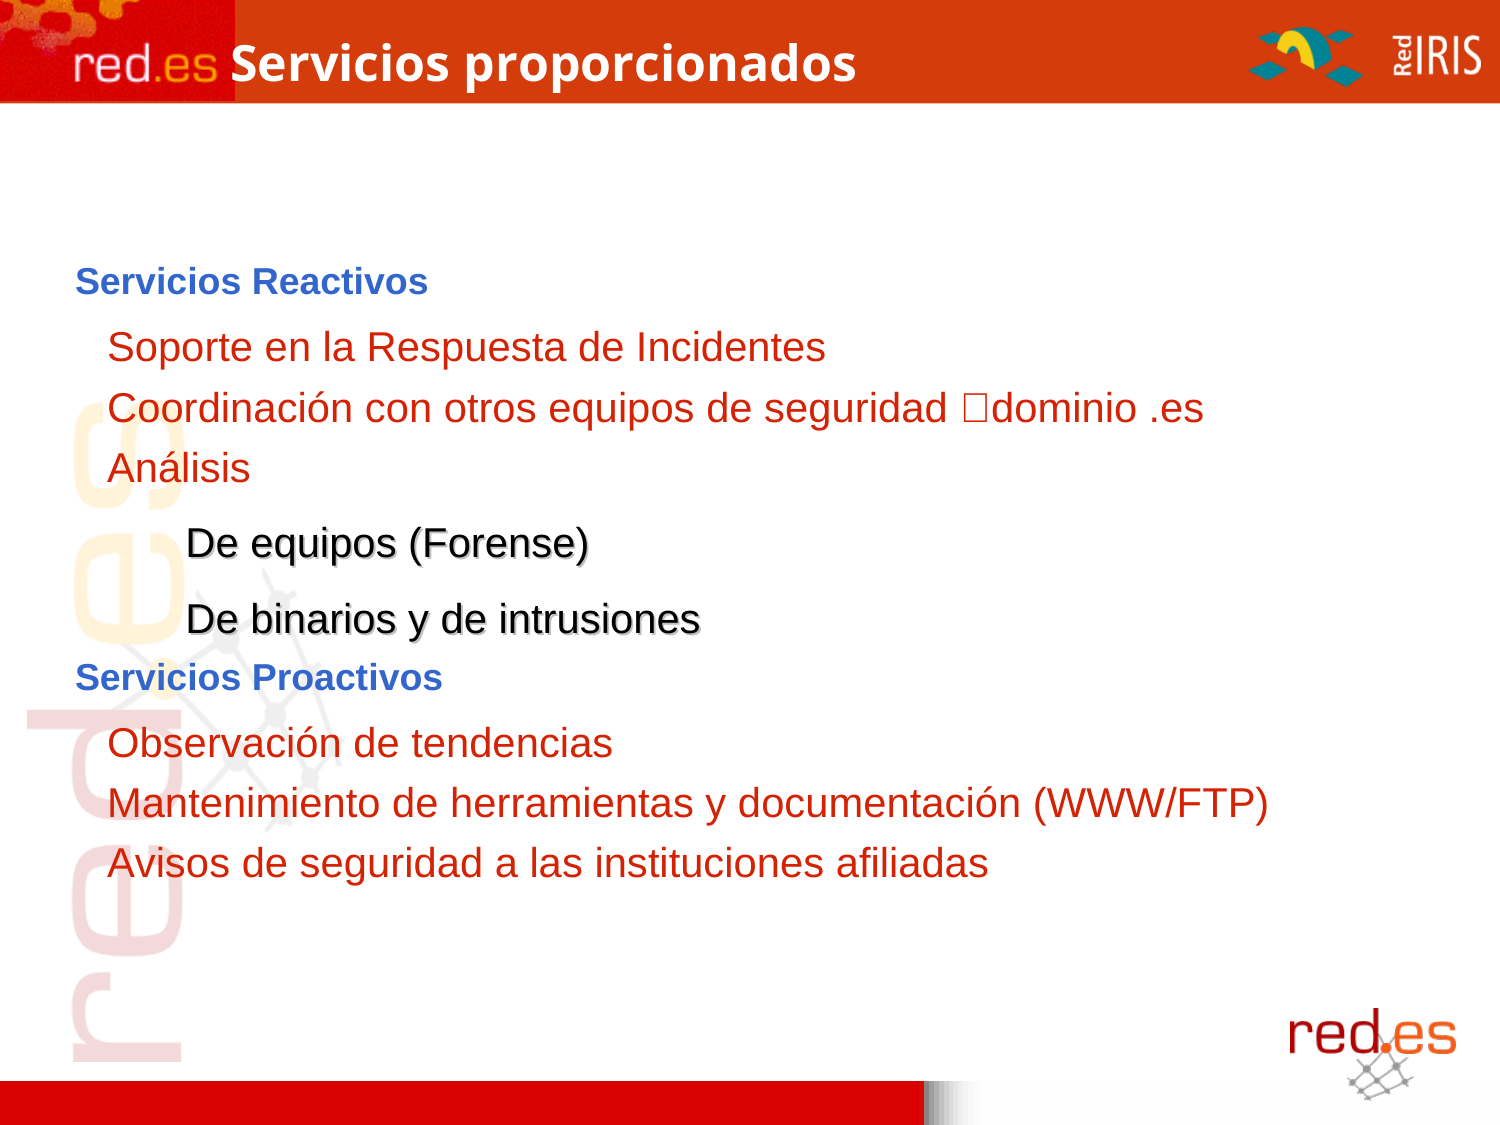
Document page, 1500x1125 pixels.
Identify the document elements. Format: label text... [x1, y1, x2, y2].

picture [0, 1008, 1500, 1125]
picture [27, 400, 345, 1062]
picture [0, 0, 230, 101]
title Servicios proporcionados [230, 0, 1500, 127]
list Servicios Reactivos Soporte en la Respuesta de Incidentes Coordinación con otros equipos de seguridad dominio .es Análisis De equipos (Forense) De binarios y de intrusiones Servicios Proactivos Observación de tendencias Mantenimiento de herramientas y documentación (WWW/FTP) Avisos de seguridad a las instituciones afiliadas [75, 262, 1426, 1006]
